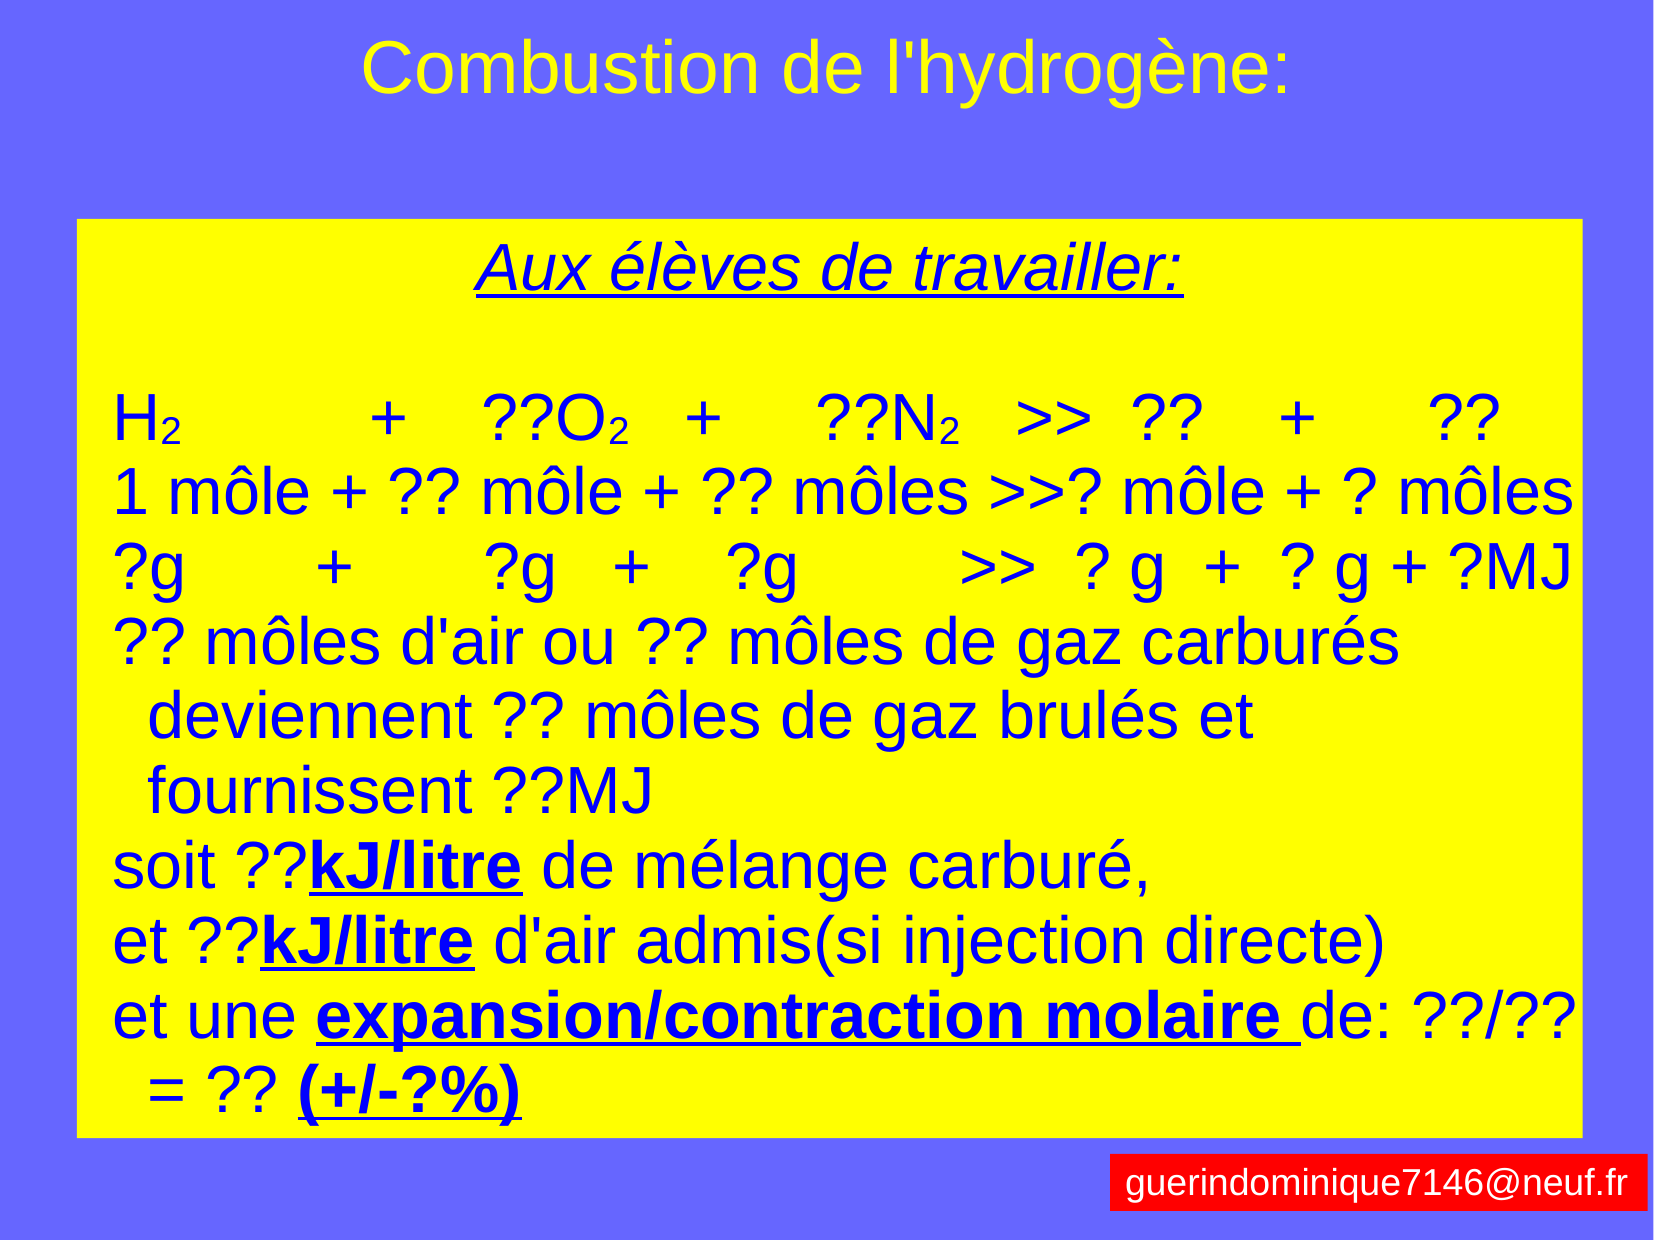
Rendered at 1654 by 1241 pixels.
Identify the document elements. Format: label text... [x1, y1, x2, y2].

text_box guerindominique7146@neuf.fr [1110, 1153, 1648, 1211]
subtitle Aux élèves de travailler: H2 + ??O2 + ??N2 >> ?? + ?? 1 môle + ?? môle + ?? môles >>? môle + ? môles ?g + ?g + ?g >> ? g + ? g + ?MJ ?? môles d'air ou ?? môles de gaz carburés deviennent ?? môles de gaz brulés et fournissent ??MJ soit ??kJ/litre de mélange carburé, et ??kJ/litre d'air admis(si injection directe) et une expansion/contraction molaire de: ??/?? = ?? (+/-?%) [76, 218, 1583, 1139]
title Combustion de l'hydrogène: [29, 25, 1625, 110]
